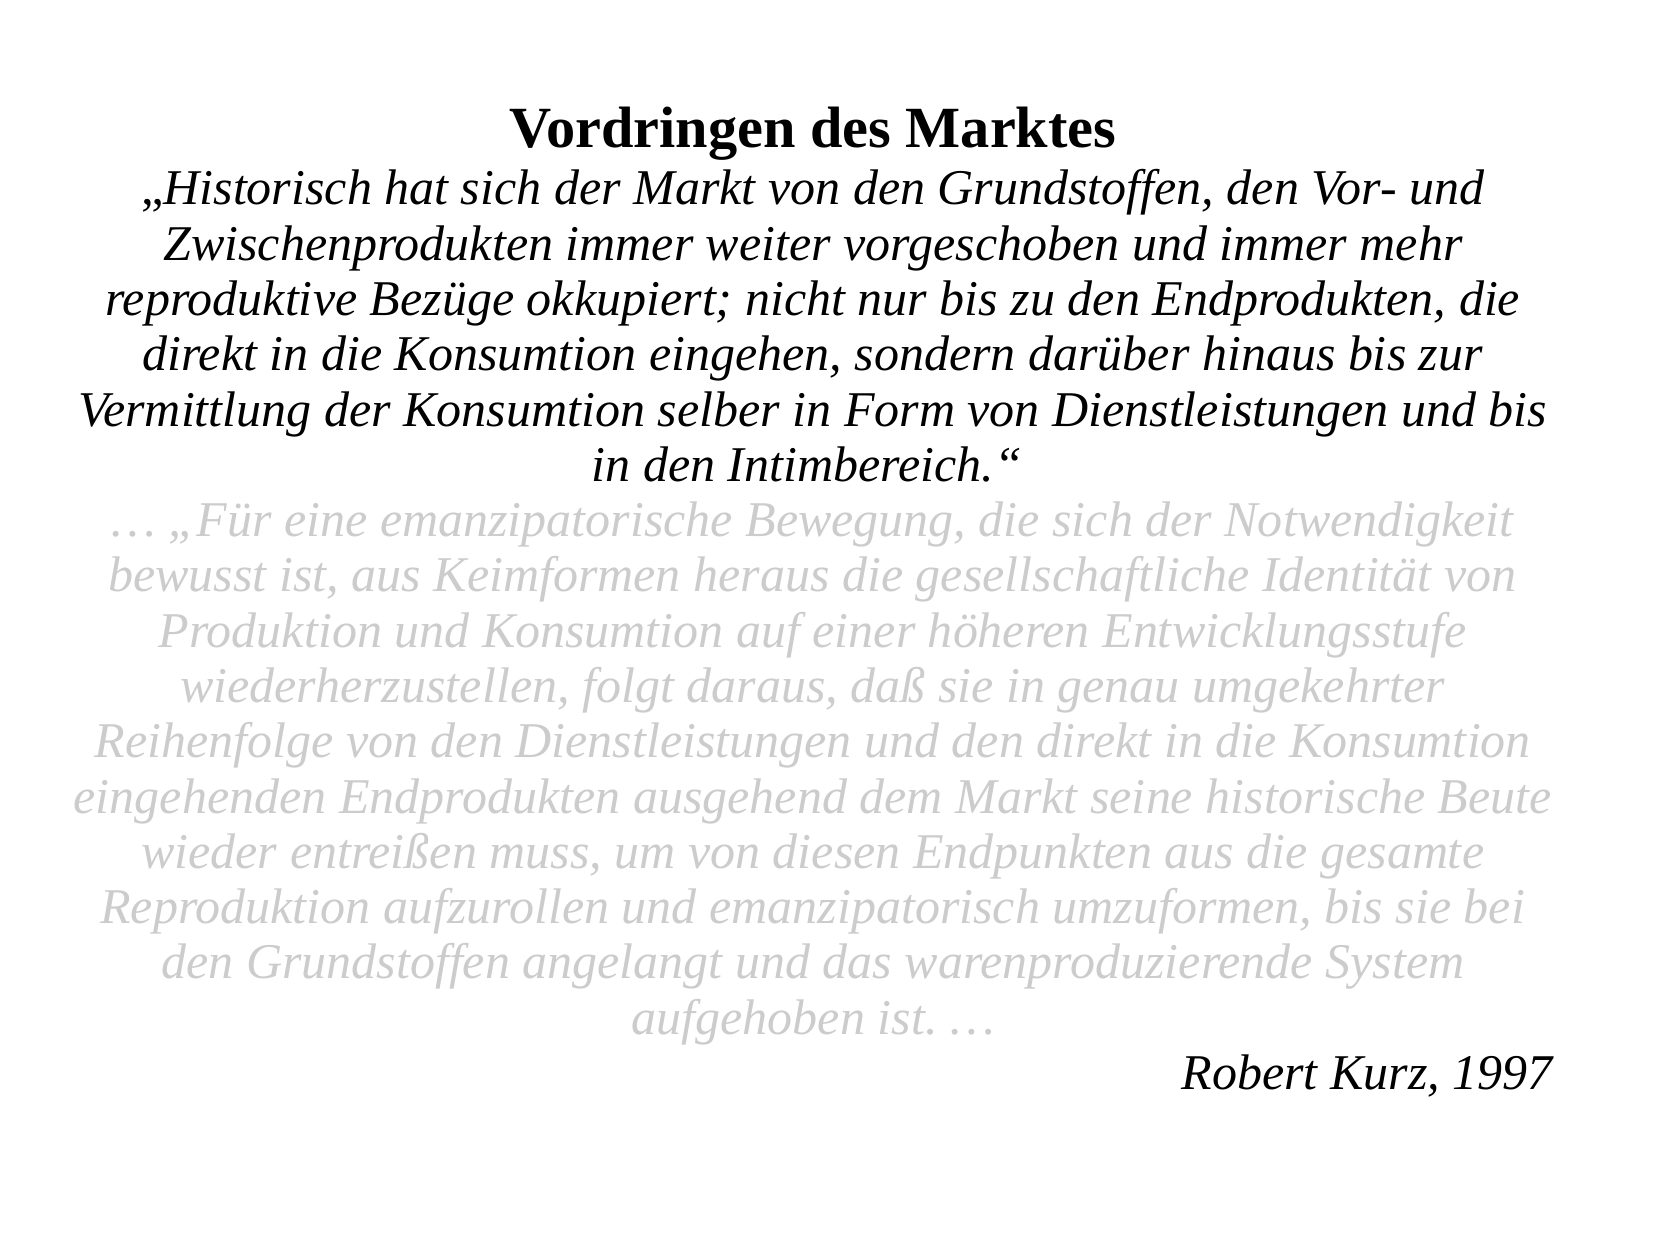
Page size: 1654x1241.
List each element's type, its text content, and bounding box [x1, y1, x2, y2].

text_box Vordringen des Marktes „Historisch hat sich der Markt von den Grundstoffen, den Vor- und Zwischenprodukten immer weiter vorgeschoben und immer mehr reproduktive Bezüge okkupiert; nicht nur bis zu den Endprodukten, die direkt in die Konsumtion eingehen, sondern darüber hinaus bis zur Vermittlung der Konsumtion selber in Form von Dienstleistungen und bis in den Intimbereich.“ … „Für eine emanzipatorische Bewegung, die sich der Notwendigkeit bewusst ist, aus Keimformen heraus die gesellschaftliche Identität von Produktion und Konsumtion auf einer höheren Entwicklungsstufe wiederherzustellen, folgt daraus, daß sie in genau umgekehrter Reihenfolge von den Dienstleistungen und den direkt in die Konsumtion eingehenden Endprodukten ausgehend dem Markt seine historische Beute wieder entreißen muss, um von diesen Endpunkten aus die gesamte Reproduktion aufzurollen und emanzipatorisch umzuformen, bis sie bei den Grundstoffen angelangt und das warenproduzierende System aufgehoben ist. … Robert Kurz, 1997 [59, 88, 1595, 1108]
